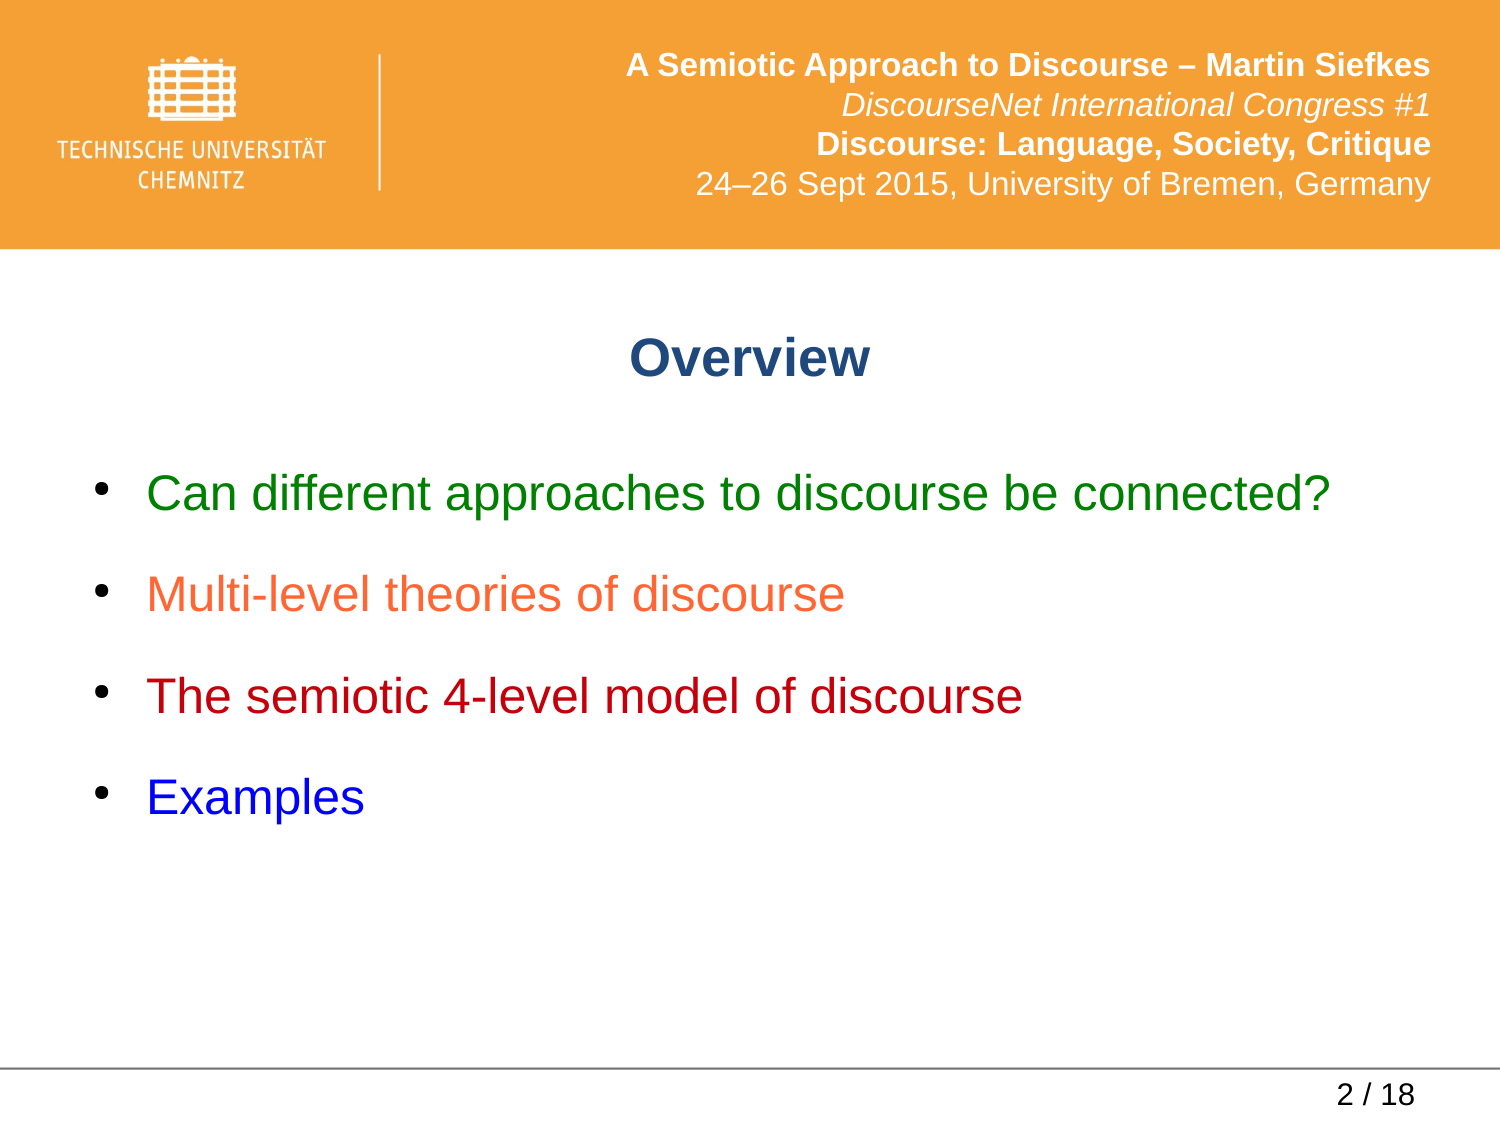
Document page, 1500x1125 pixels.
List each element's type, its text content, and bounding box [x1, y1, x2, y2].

list Can different approaches to discourse be connected? Multi-level theories of discourse The semiotic 4-level model of discourse Examples [75, 460, 1426, 969]
list [419, 45, 774, 197]
text_box <Foliennummer> / 18 [1220, 1069, 1500, 1120]
text_box Overview [59, 314, 1441, 449]
picture [0, 0, 1500, 1125]
